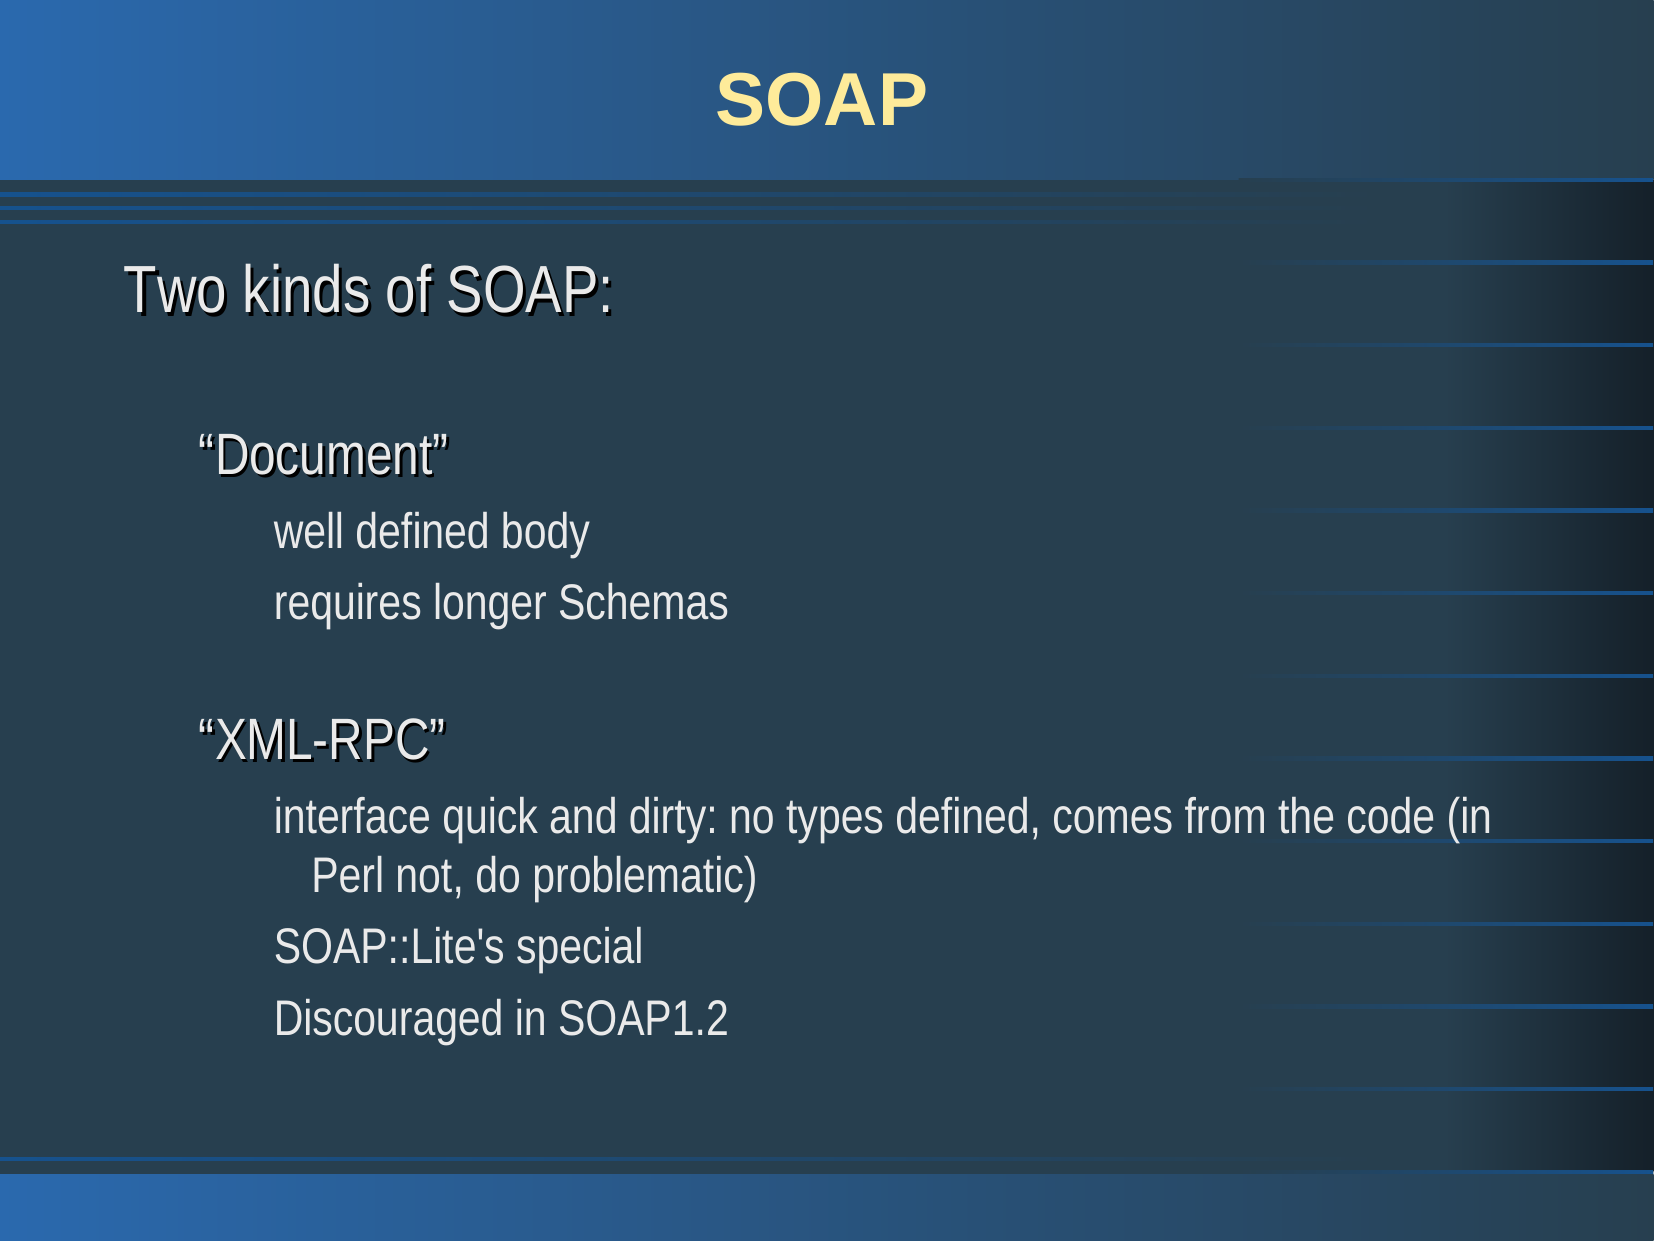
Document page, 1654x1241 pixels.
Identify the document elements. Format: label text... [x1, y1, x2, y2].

list Two kinds of SOAP: “Document” well defined body requires longer Schemas “XML-RPC” interface quick and dirty: no types defined, comes from the code (in Perl not, do problematic) SOAP::Lite's special Discouraged in SOAP1.2 [124, 248, 1530, 1129]
title SOAP [91, 34, 1553, 158]
